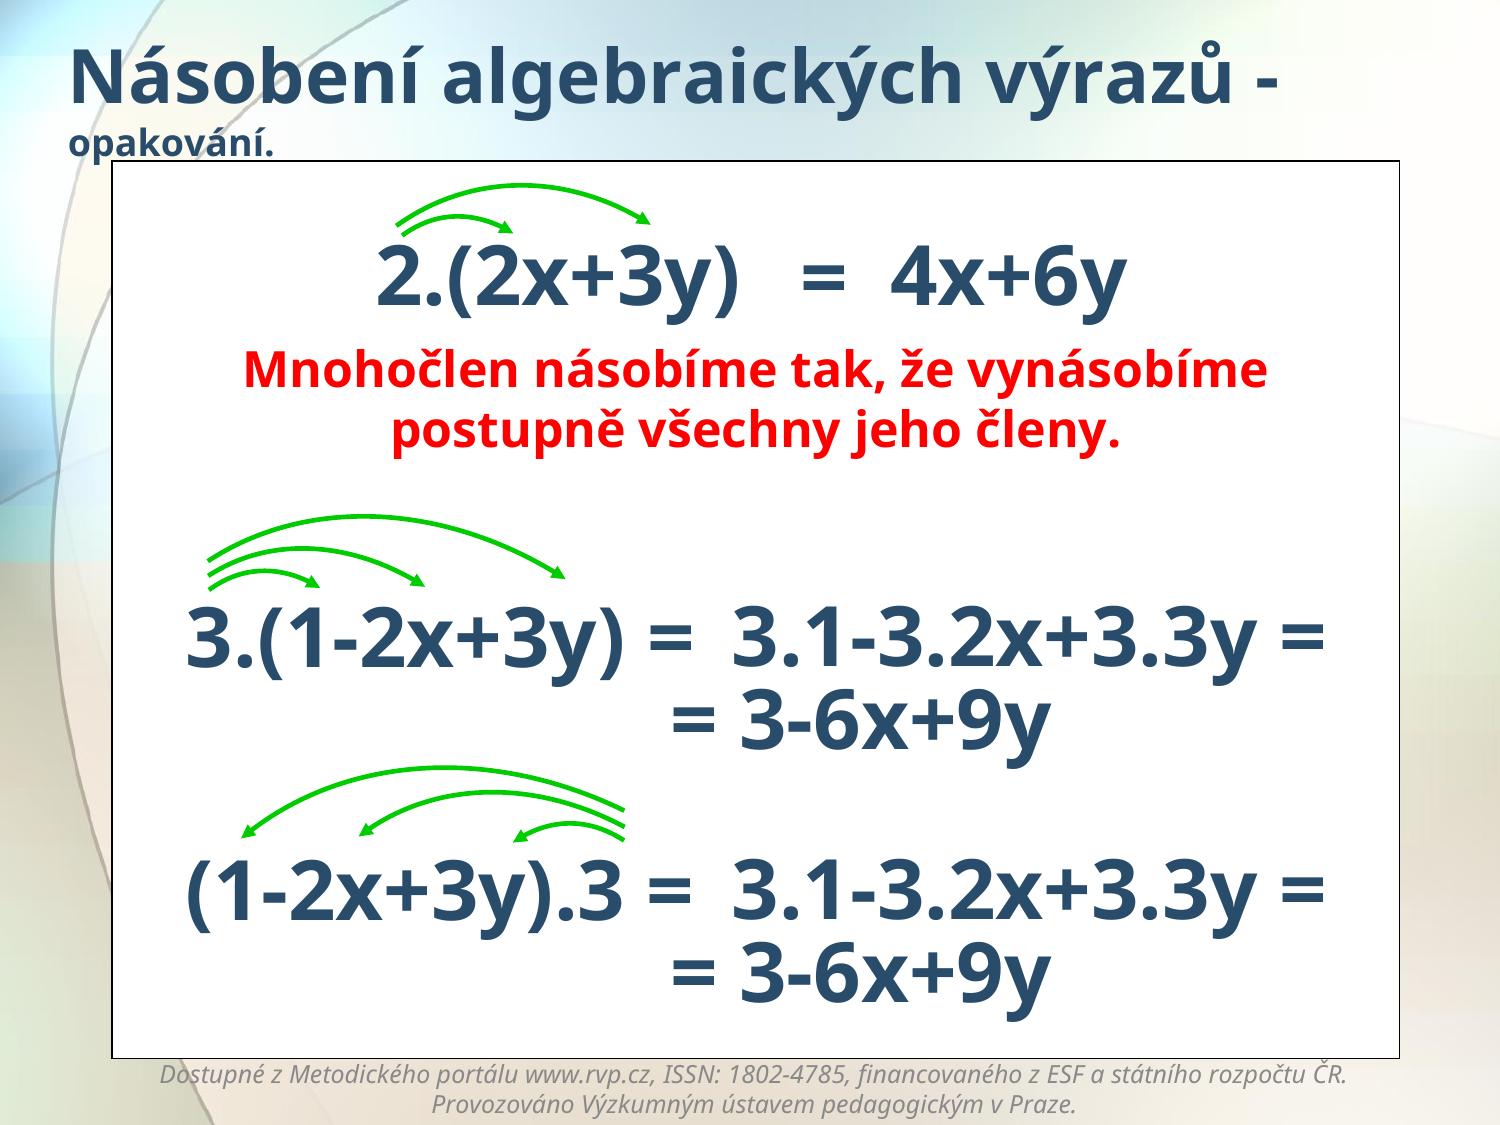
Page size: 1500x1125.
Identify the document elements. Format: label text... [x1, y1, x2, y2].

text_box 3.1-3.2x+3.3y = [716, 597, 1414, 669]
text_box 4x+6y [875, 236, 1230, 308]
text_box [112, 160, 1400, 1059]
text_box 3.1-3.2x+3.3y = [716, 850, 1414, 922]
text_box (1-2x+3y).3 = [171, 851, 810, 923]
text_box Násobení algebraických výrazů - opakování. [53, 54, 1471, 138]
text_box = 3-6x+9y [655, 933, 1294, 1005]
text_box Mnohočlen násobíme tak, že vynásobíme postupně všechny jeho členy. [147, 361, 1365, 433]
text_box = [785, 239, 881, 310]
text_box 2.(2x+3y) [360, 236, 875, 308]
picture [0, 0, 1500, 1125]
text_box = 3-6x+9y [655, 680, 1294, 752]
text_box 3.(1-2x+3y) = [171, 598, 810, 670]
